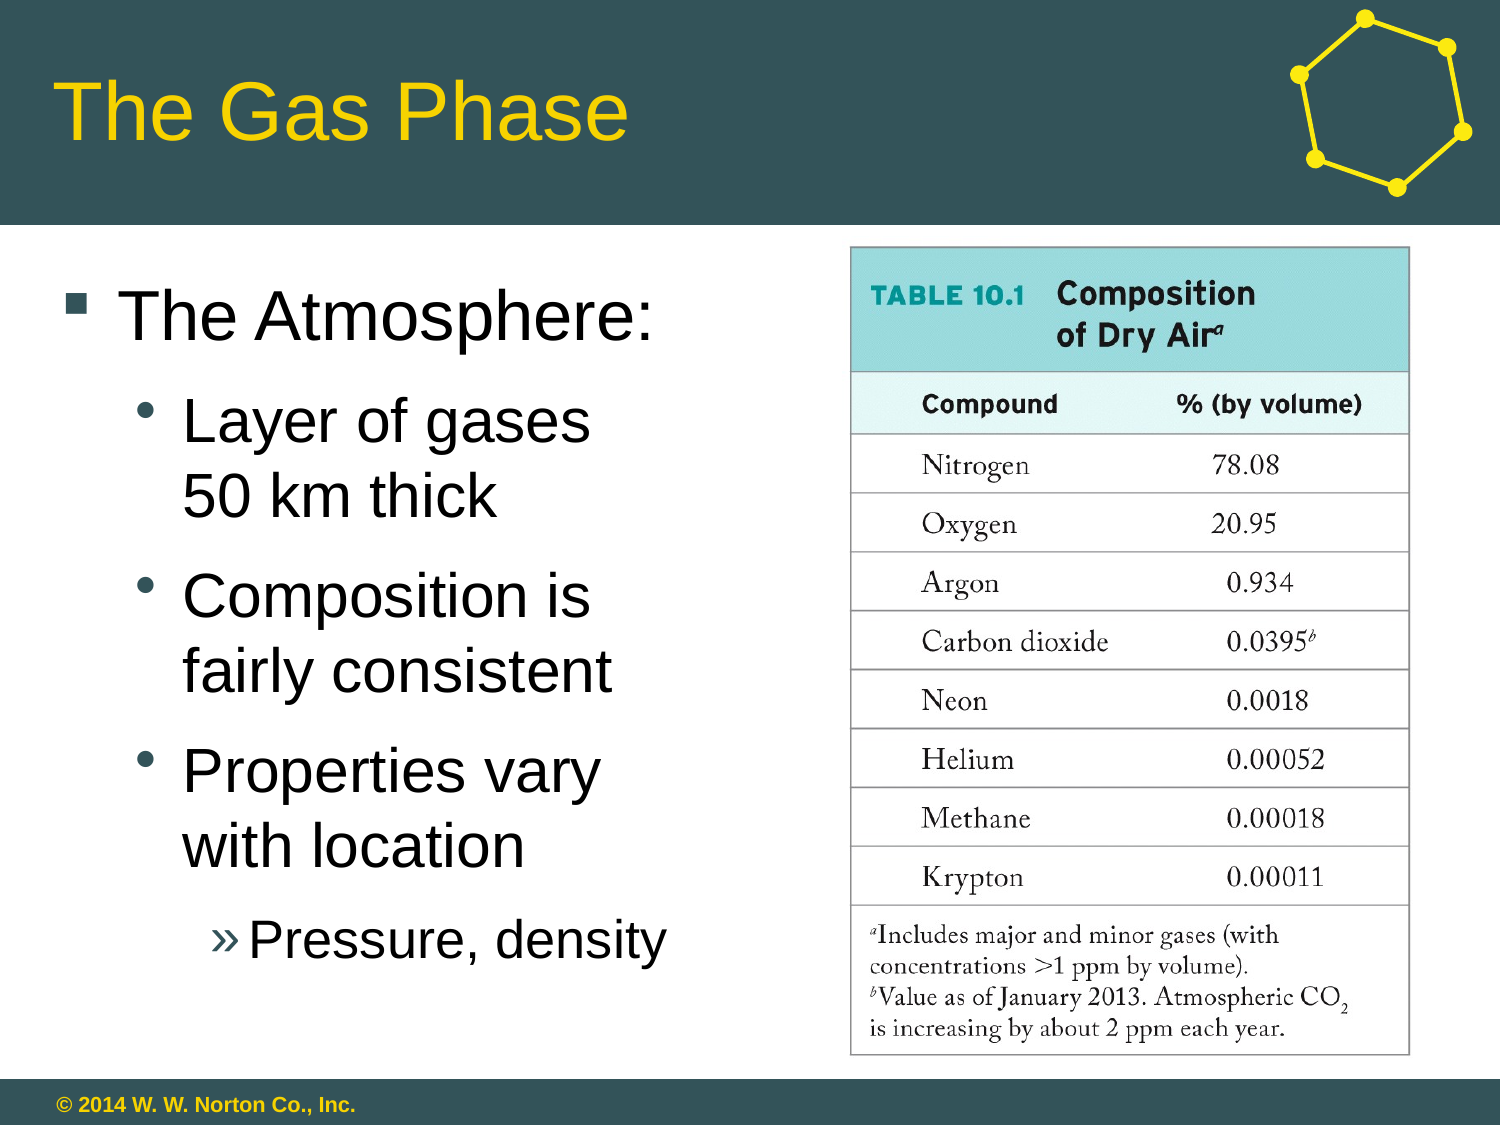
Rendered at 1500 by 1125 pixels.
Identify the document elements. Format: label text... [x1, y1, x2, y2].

picture [842, 236, 1416, 1065]
list The Atmosphere: Layer of gases 50 km thick Composition is fairly consistent Properties vary with location Pressure, density [45, 262, 734, 1005]
title The Gas Phase [37, 19, 1118, 195]
